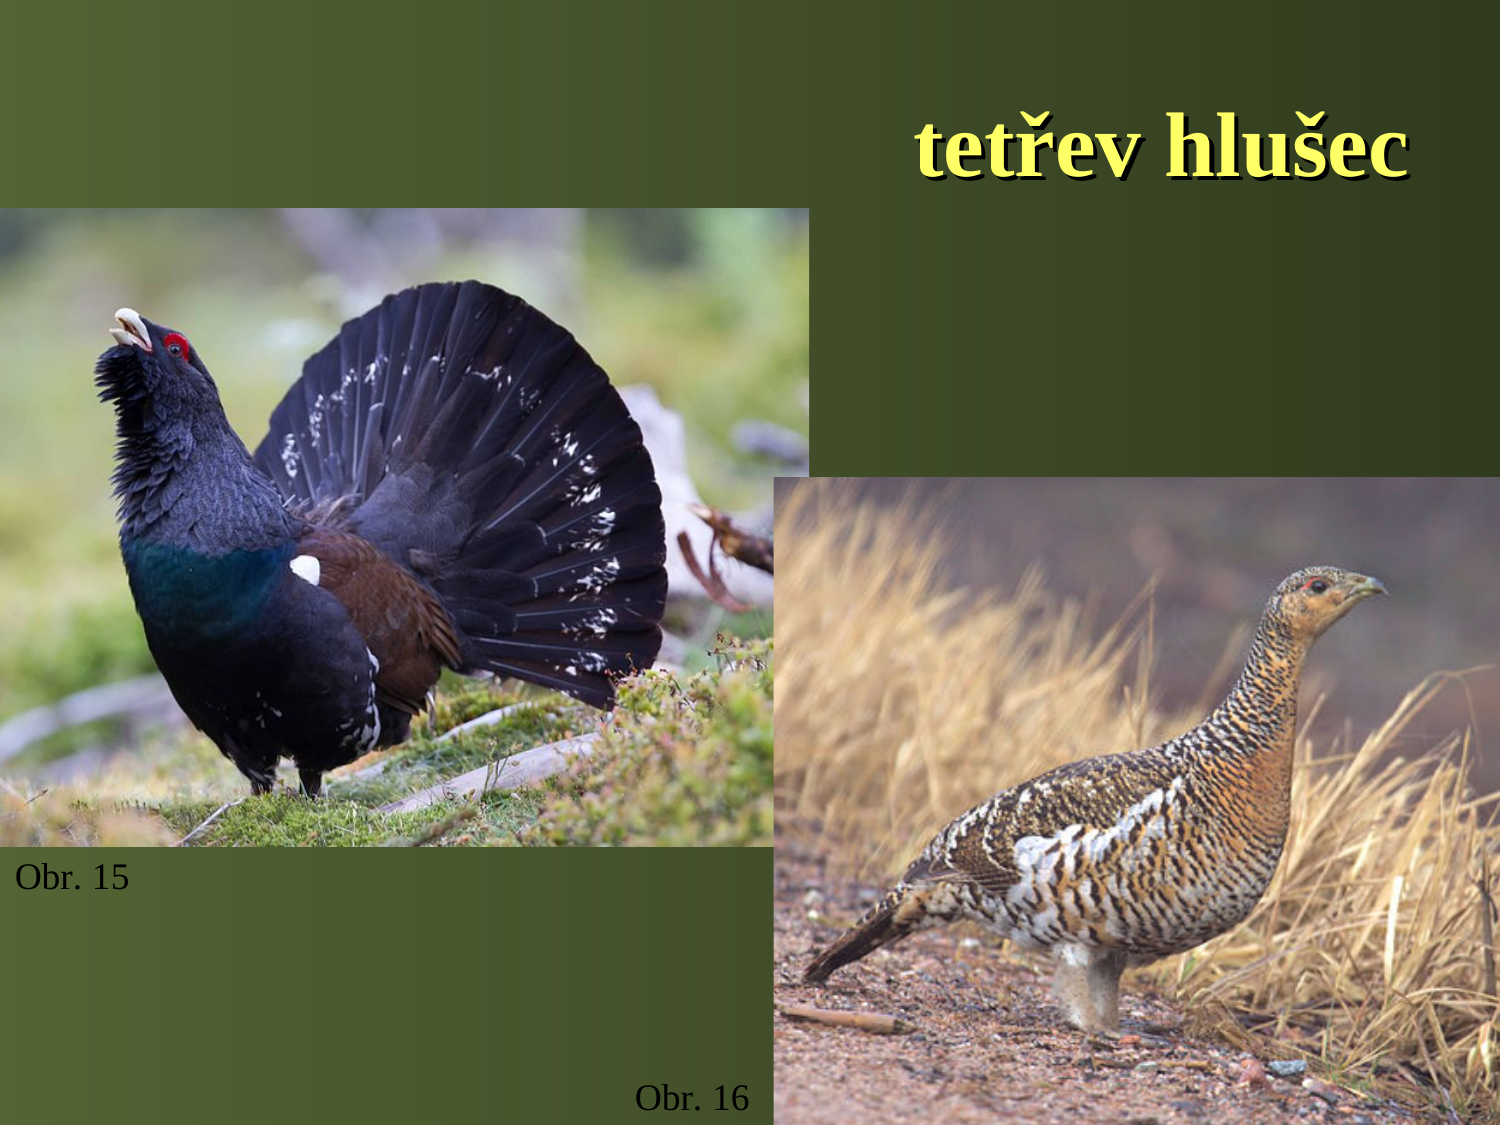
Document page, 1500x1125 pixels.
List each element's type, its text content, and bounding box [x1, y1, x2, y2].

text_box Obr. 15 [0, 844, 184, 905]
title tetřev hlušec [75, 45, 1426, 234]
text_box Obr. 16 [620, 1064, 804, 1125]
picture [0, 208, 1500, 1125]
